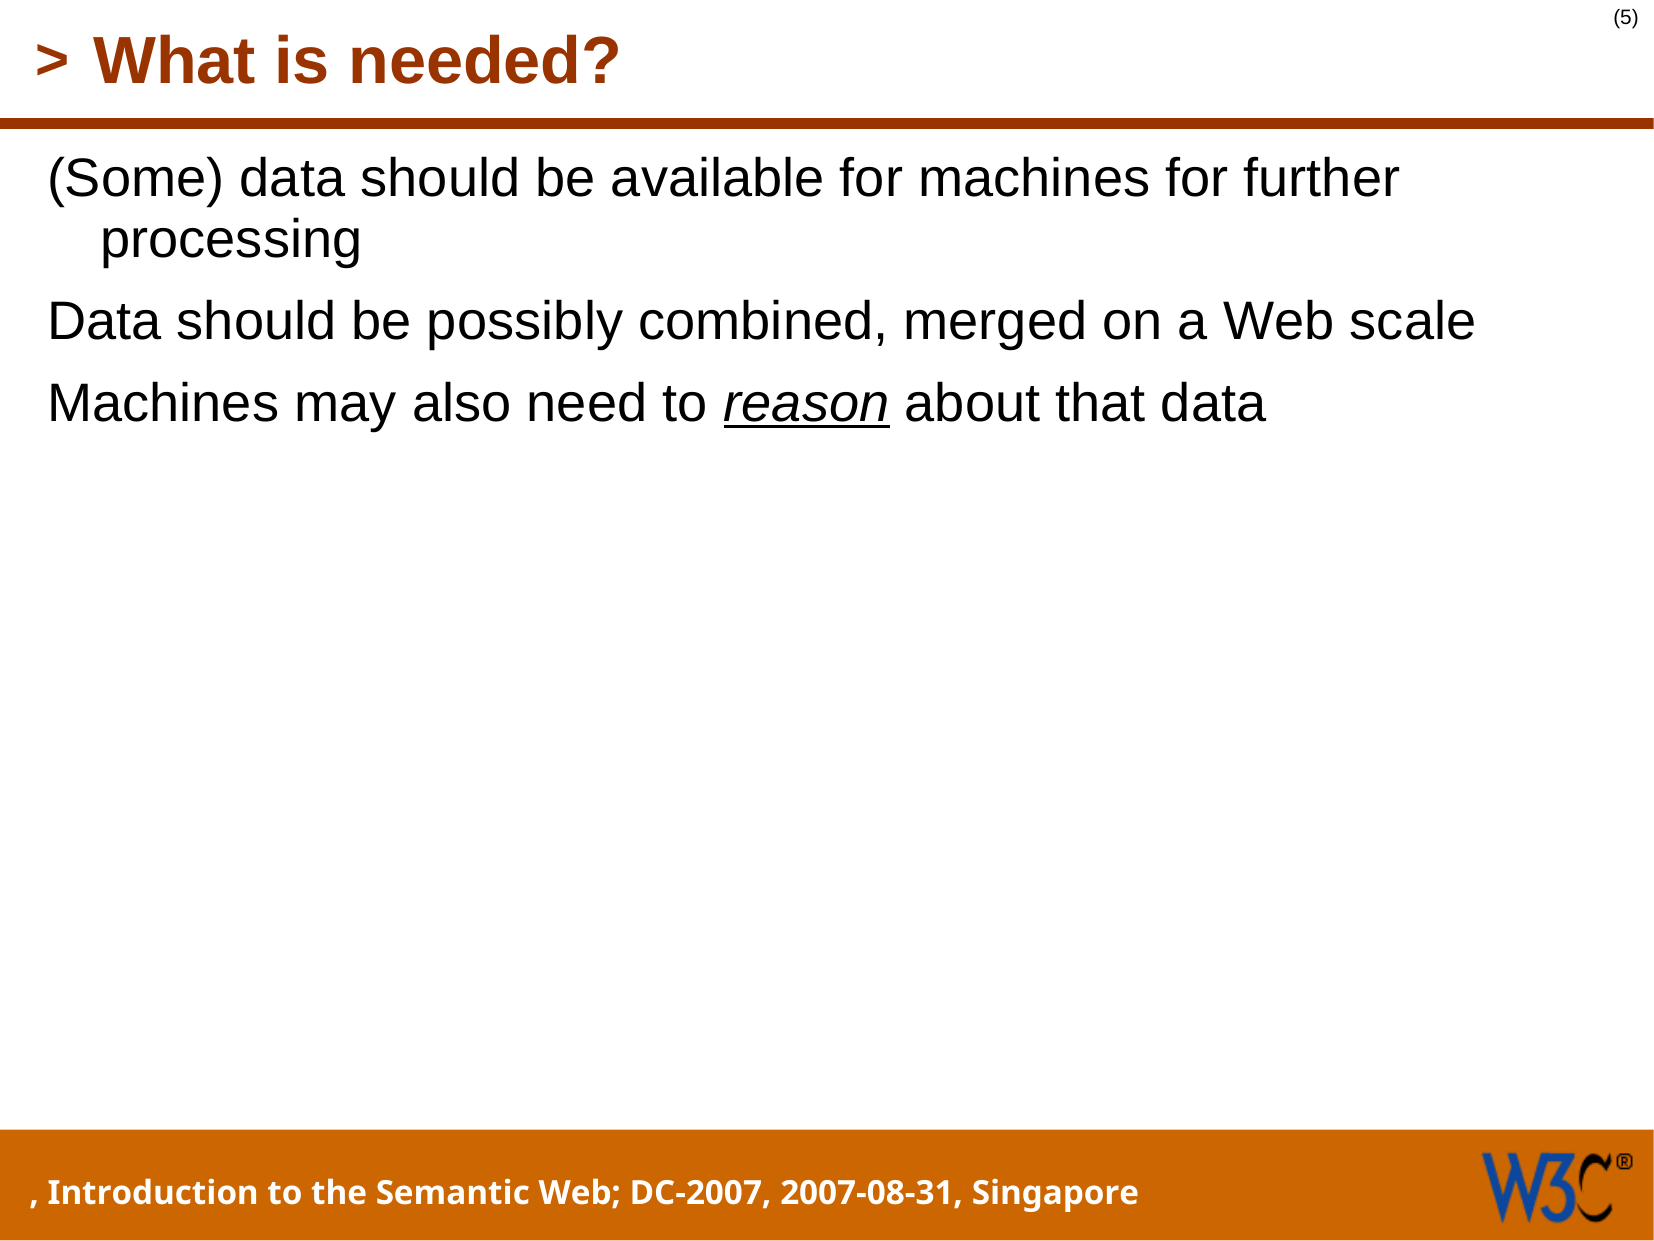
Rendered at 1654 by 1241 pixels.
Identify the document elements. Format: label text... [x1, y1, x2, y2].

list (Some) data should be available for machines for further processing Data should be possibly combined, merged on a Web scale Machines may also need to reason about that data [29, 147, 1624, 1119]
title What is needed? [93, 7, 1493, 111]
picture [1477, 1149, 1639, 1228]
